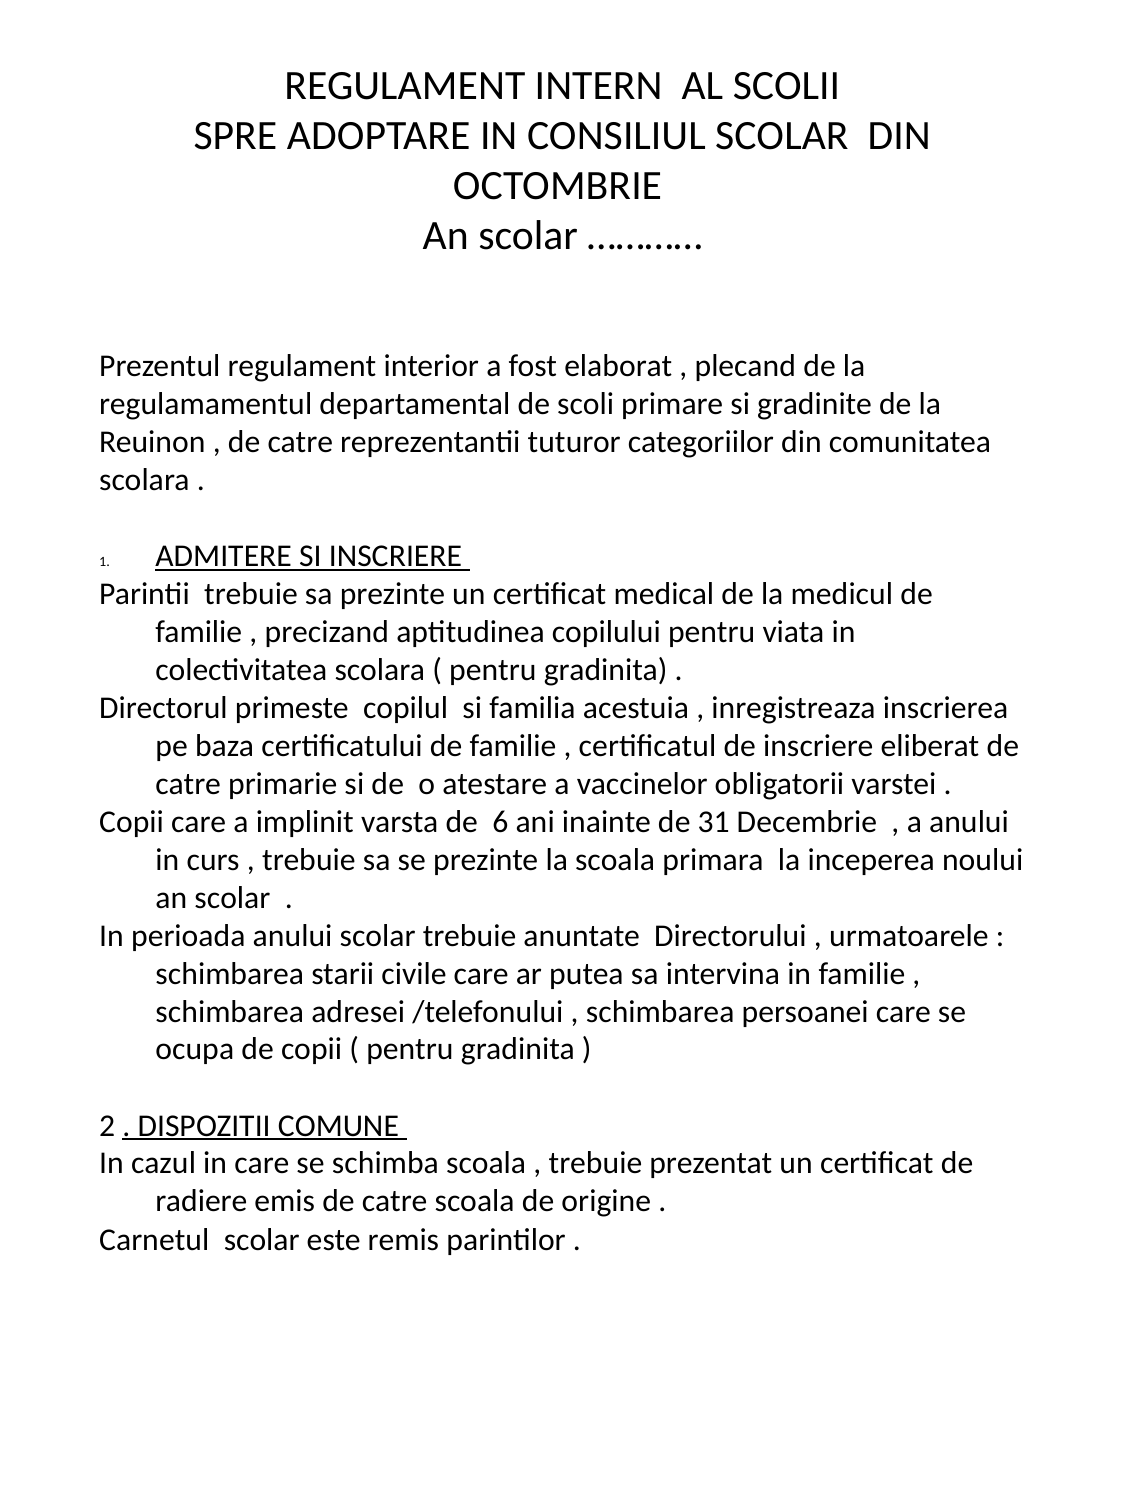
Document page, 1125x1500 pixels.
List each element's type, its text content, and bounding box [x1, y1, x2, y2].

subtitle Prezentul regulament interior a fost elaborat , plecand de la regulamamentul departamental de scoli primare si gradinite de la Reuinon , de catre reprezentantii tuturor categoriilor din comunitatea scolara . ADMITERE SI INSCRIERE Parintii trebuie sa prezinte un certificat medical de la medicul de familie , precizand aptitudinea copilului pentru viata in colectivitatea scolara ( pentru gradinita) . Directorul primeste copilul si familia acestuia , inregistreaza inscrierea pe baza certificatului de familie , certificatul de inscriere eliberat de catre primarie si de o atestare a vaccinelor obligatorii varstei . Copii care a implinit varsta de 6 ani inainte de 31 Decembrie , a anului in curs , trebuie sa se prezinte la scoala primara la inceperea noului an scolar . In perioada anului scolar trebuie anuntate Directorului , urmatoarele : schimbarea starii civile care ar putea sa intervina in familie , schimbarea adresei /telefonului , schimbarea persoanei care se ocupa de copii ( pentru gradinita ) 2 . DISPOZITII COMUNE In cazul in care se schimba scoala , trebuie prezentat un certificat de radiere emis de catre scoala de origine . Carnetul scolar este remis parintilor . [84, 337, 1041, 1438]
title REGULAMENT INTERN AL SCOLII SPRE ADOPTARE IN CONSILIUL SCOLAR DIN OCTOMBRIE An scolar ………… [84, 50, 1041, 337]
